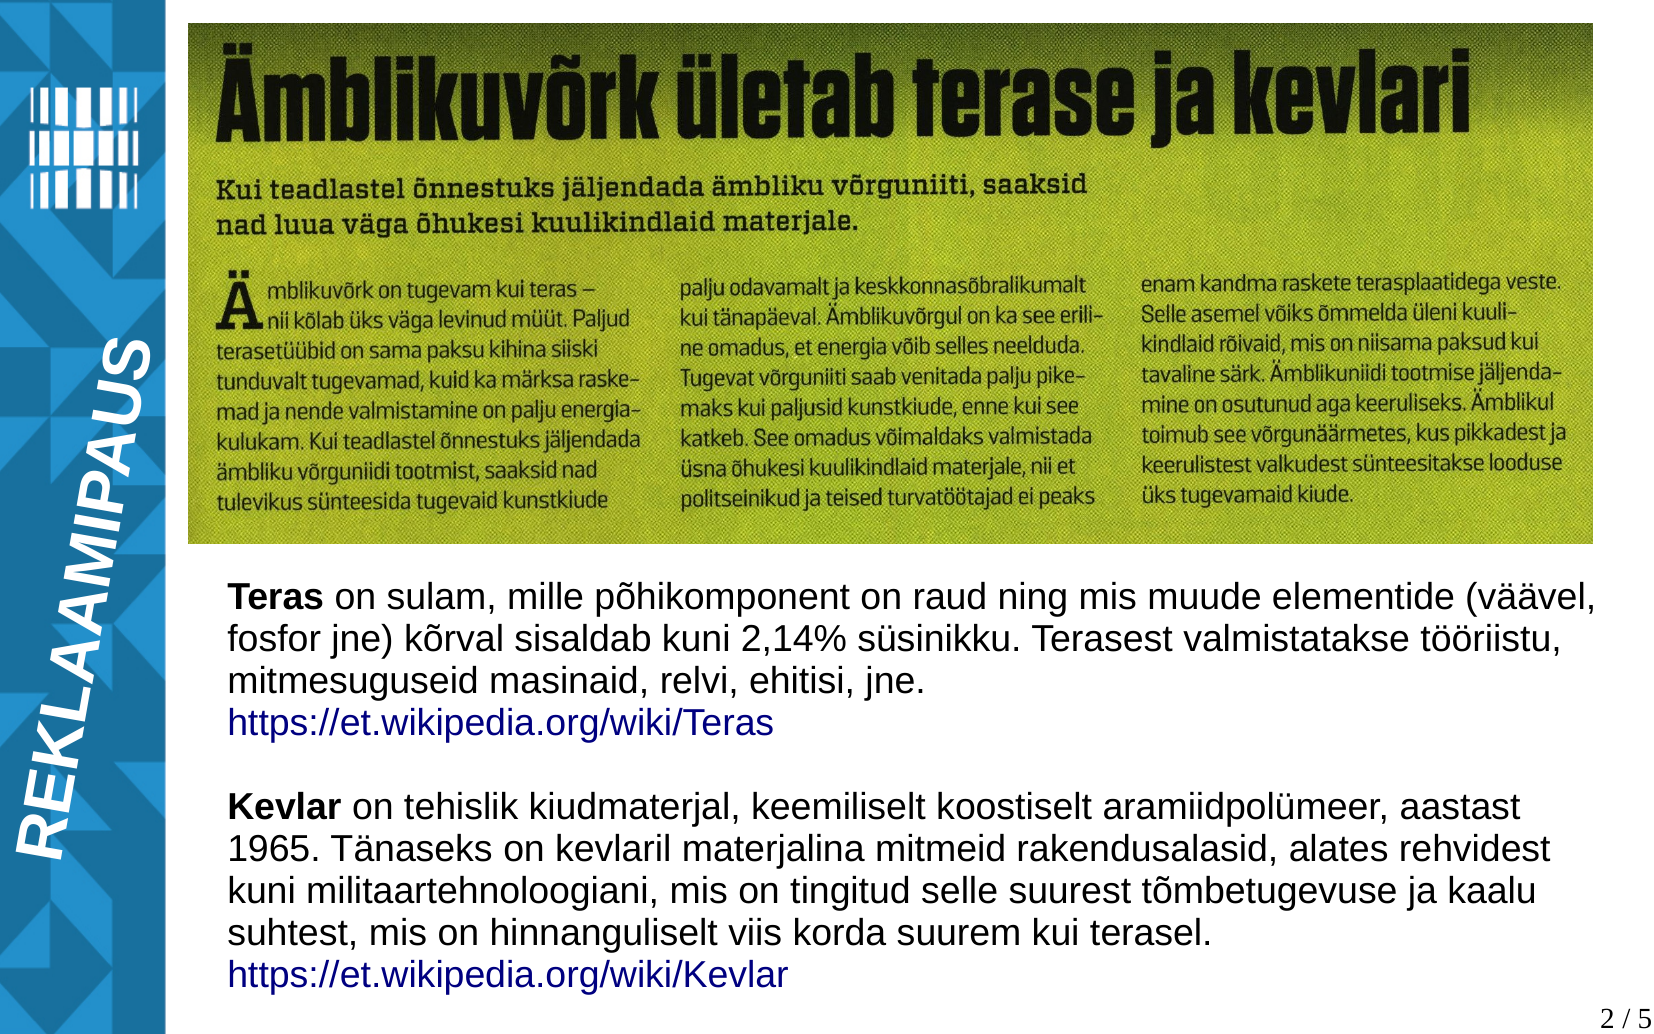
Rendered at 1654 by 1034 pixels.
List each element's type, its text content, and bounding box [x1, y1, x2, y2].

picture [188, 23, 1593, 545]
text_box Teras on sulam, mille põhikomponent on raud ning mis muude elementide (väävel, fosfor jne) kõrval sisaldab kuni 2,14% süsinikku. Terasest valmistatakse tööriistu, mitmesuguseid masinaid, relvi, ehitisi, jne. https://et.wikipedia.org/wiki/Teras Kevlar on tehislik kiudmaterjal, keemiliselt koostiselt aramiidpolümeer, aastast 1965. Tänaseks on kevlaril materjalina mitmeid rakendusalasid, alates rehvidest kuni militaartehnoloogiani, mis on tingitud selle suurest tõmbetugevuse ja kaalu suhtest, mis on hinnanguliselt viis korda suurem kui terasel. https://et.wikipedia.org/wiki/Kevlar [212, 567, 1619, 1004]
